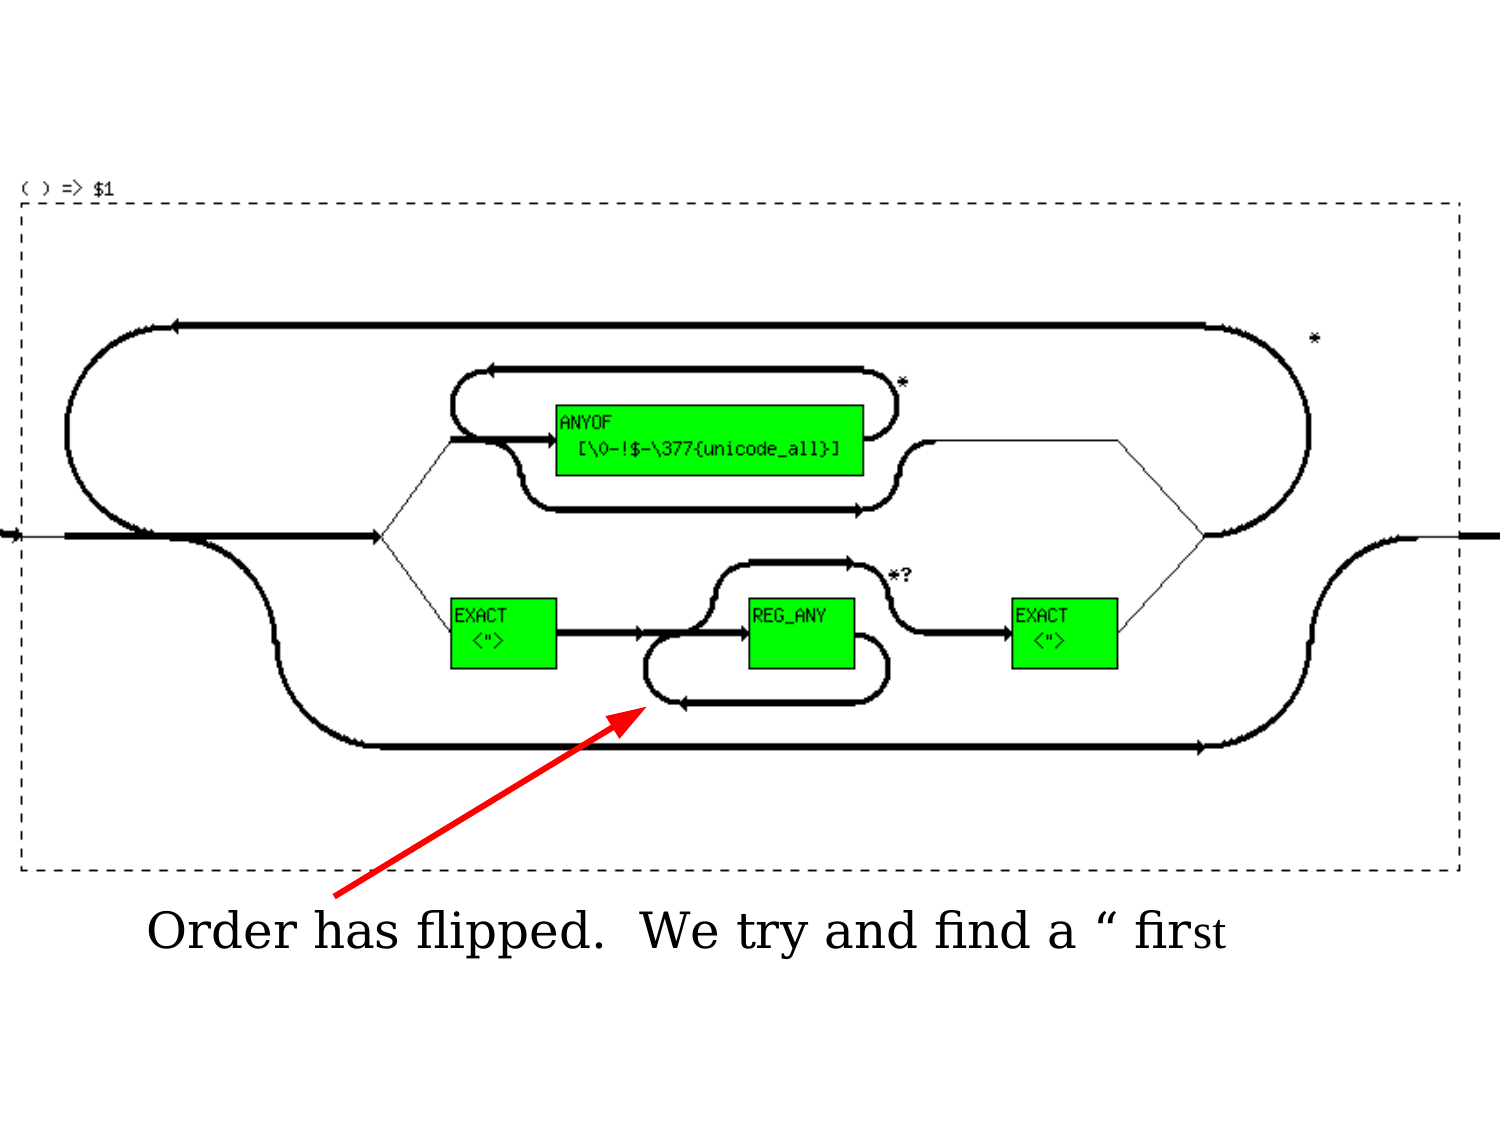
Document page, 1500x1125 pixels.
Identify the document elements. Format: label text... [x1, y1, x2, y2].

picture [0, 159, 1500, 942]
text_box Order has flipped. We try and find a “ first [146, 908, 1241, 978]
